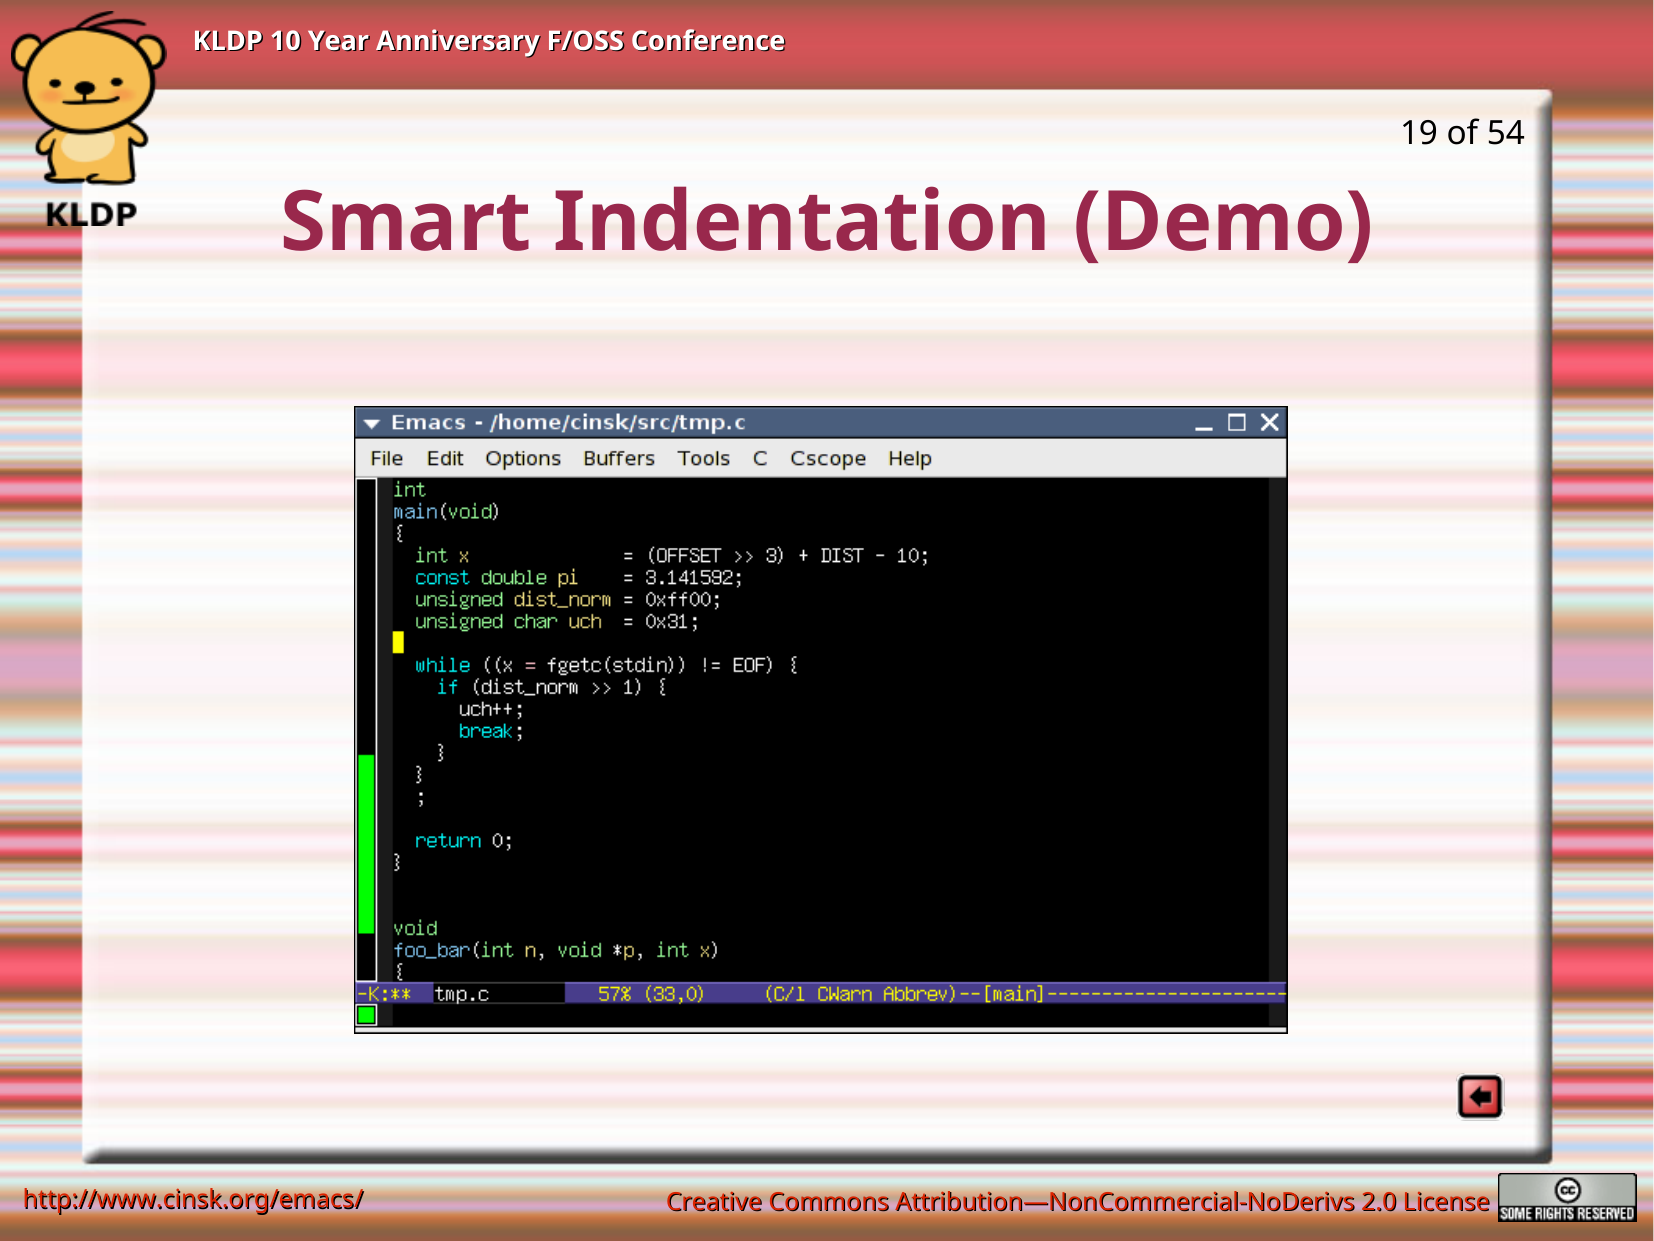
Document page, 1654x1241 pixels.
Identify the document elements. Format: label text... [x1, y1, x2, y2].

picture [0, 0, 1654, 1241]
title Smart Indentation (Demo) [121, 114, 1534, 322]
